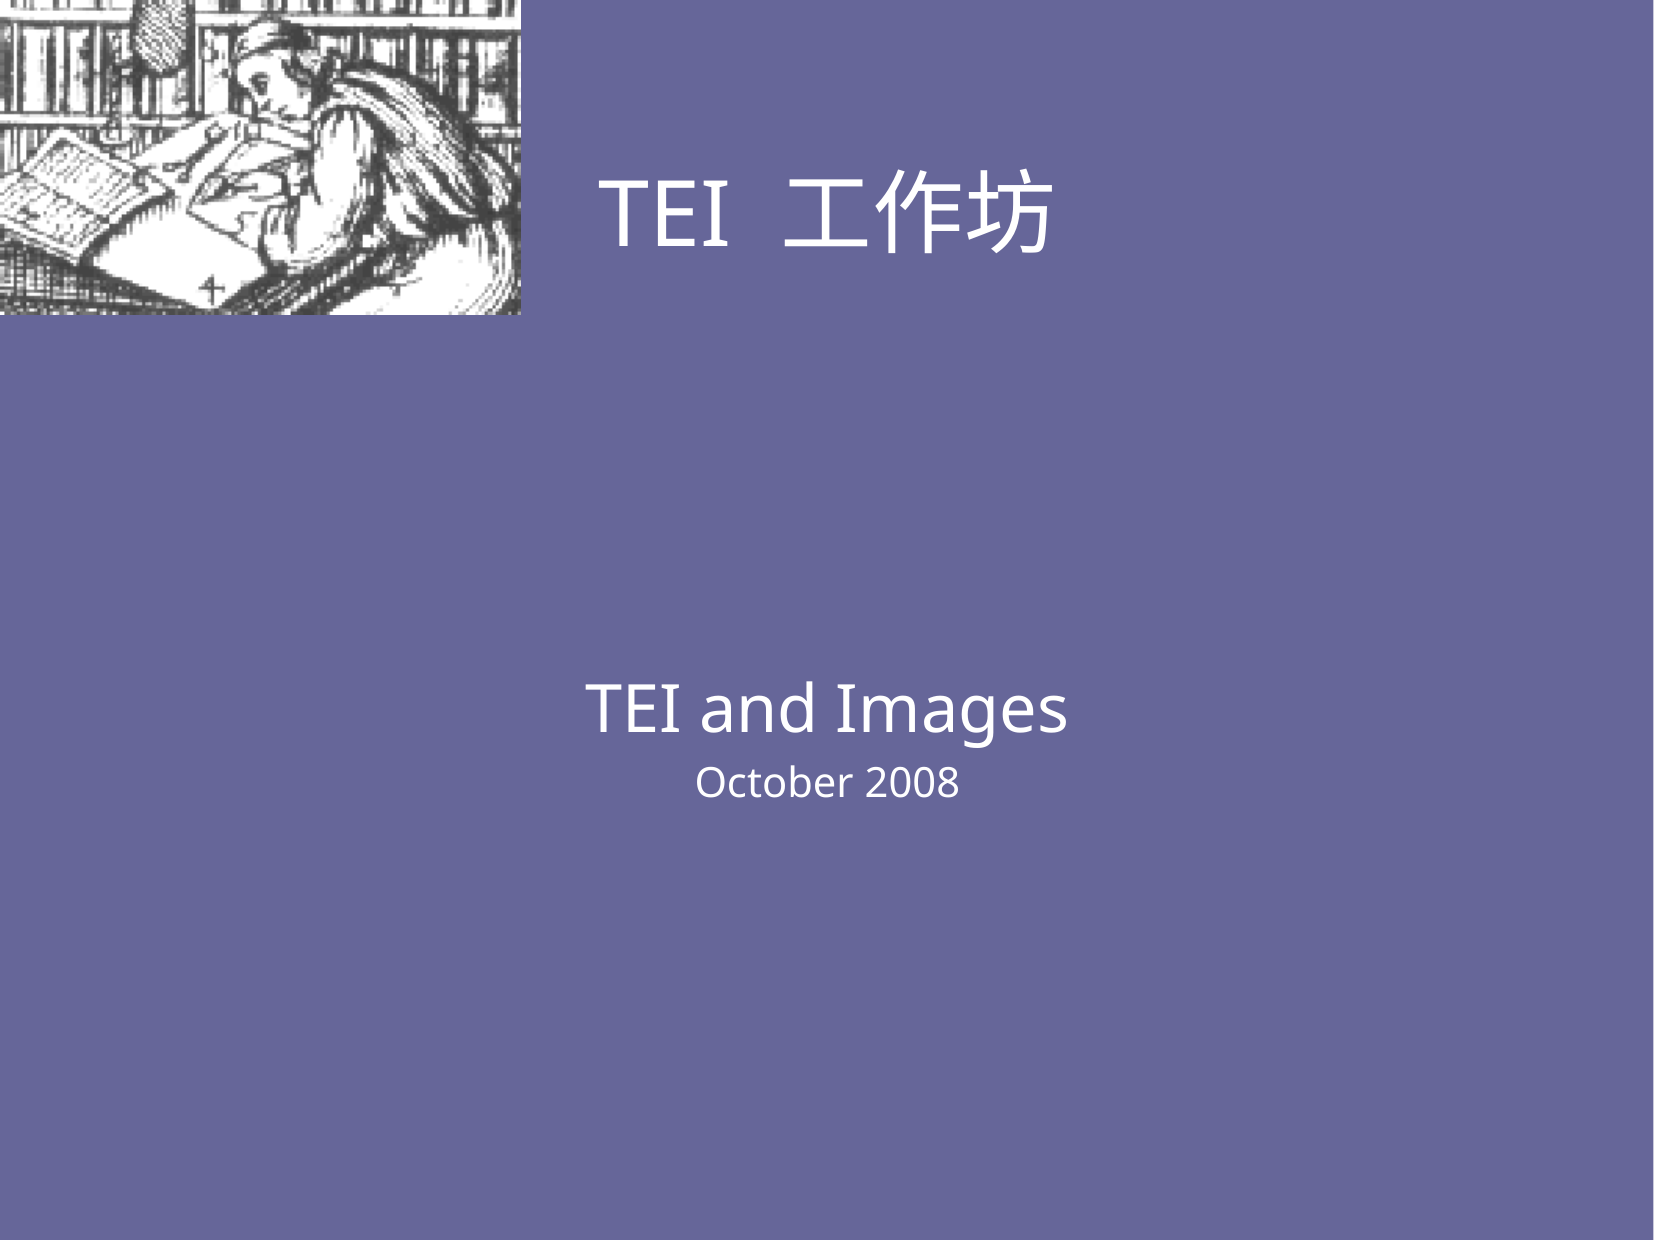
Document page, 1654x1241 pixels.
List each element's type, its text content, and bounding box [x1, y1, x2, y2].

subtitle TEI and Images October 2008 [121, 344, 1534, 1127]
title TEI 工作坊 [521, 102, 1534, 310]
picture [0, 0, 521, 315]
